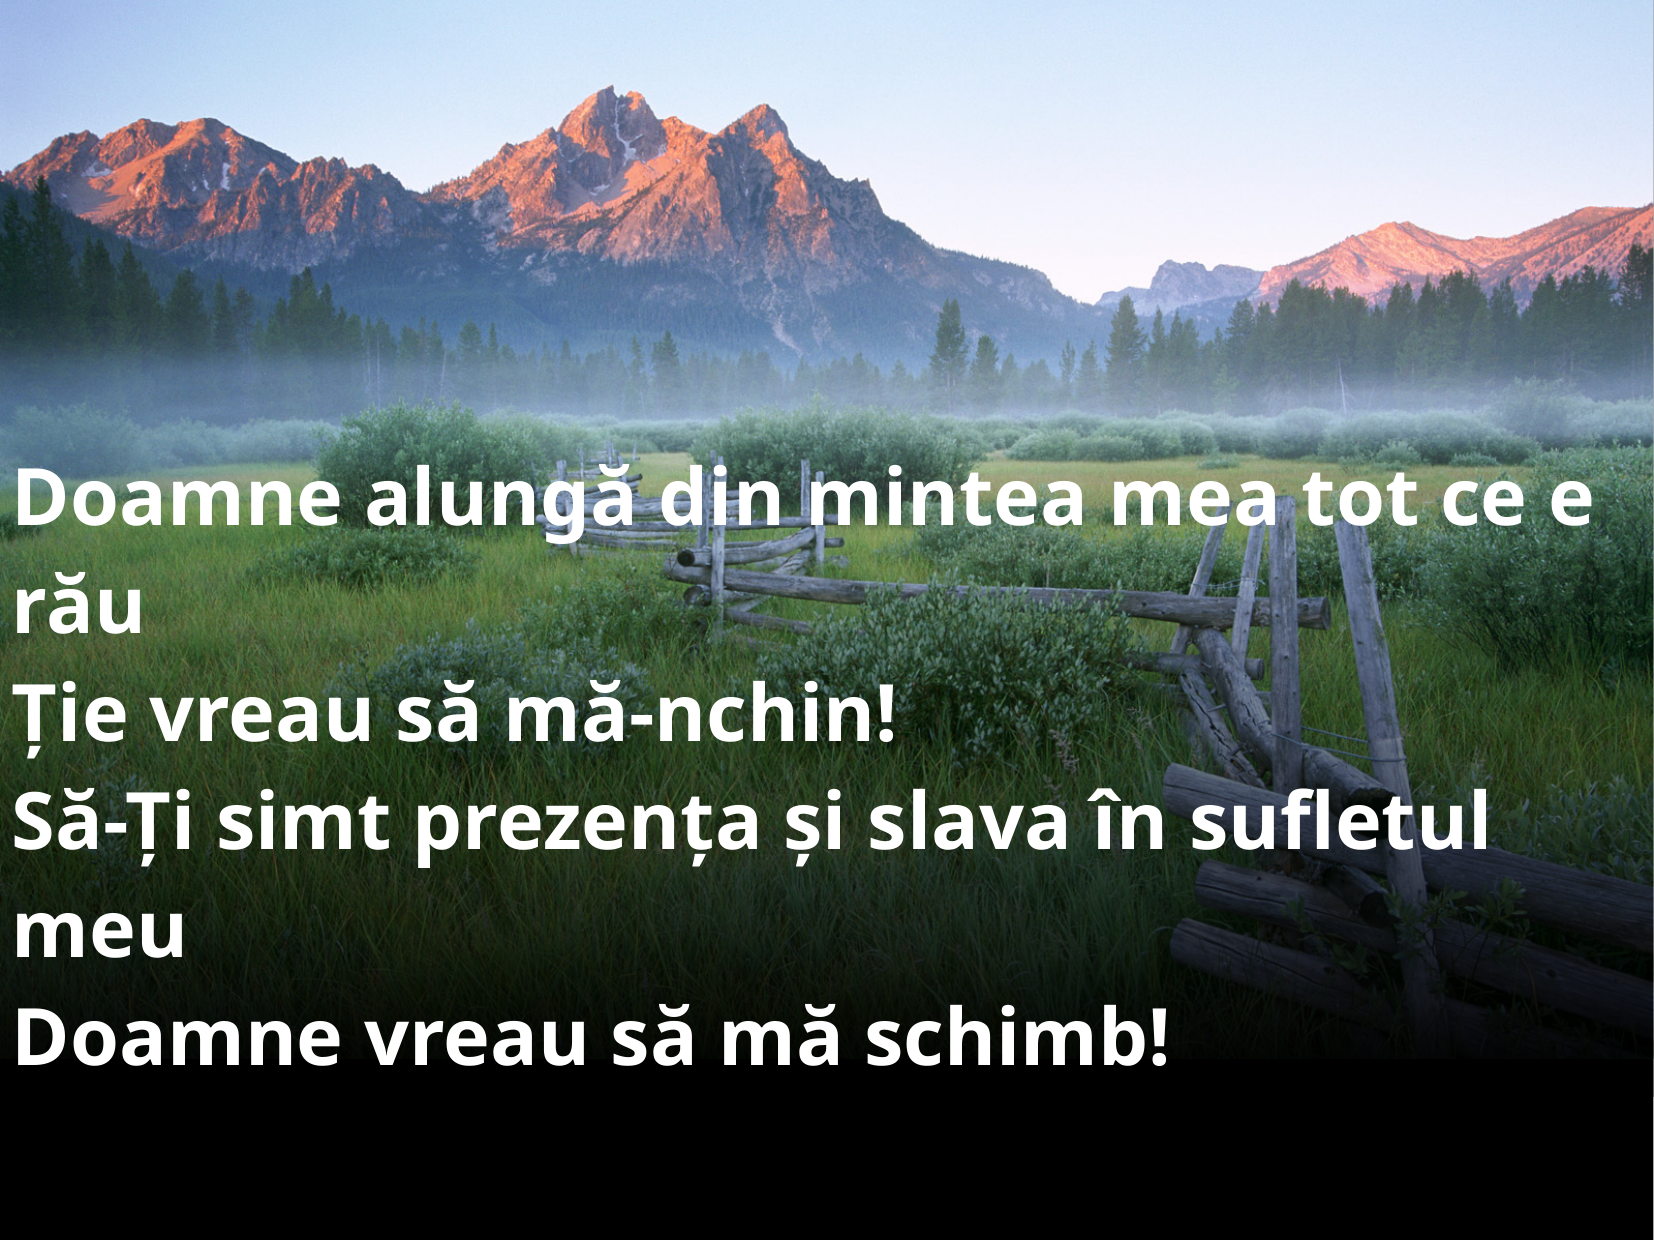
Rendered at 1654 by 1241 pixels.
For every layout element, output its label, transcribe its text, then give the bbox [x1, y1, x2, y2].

text_box Doamne alungă din mintea mea tot ce e rău Ţie vreau să mă-nchin! Să-Ţi simt prezenţa şi slava în sufletul meu Doamne vreau să mă schimb! [0, 450, 1654, 1080]
picture [0, 0, 1654, 450]
